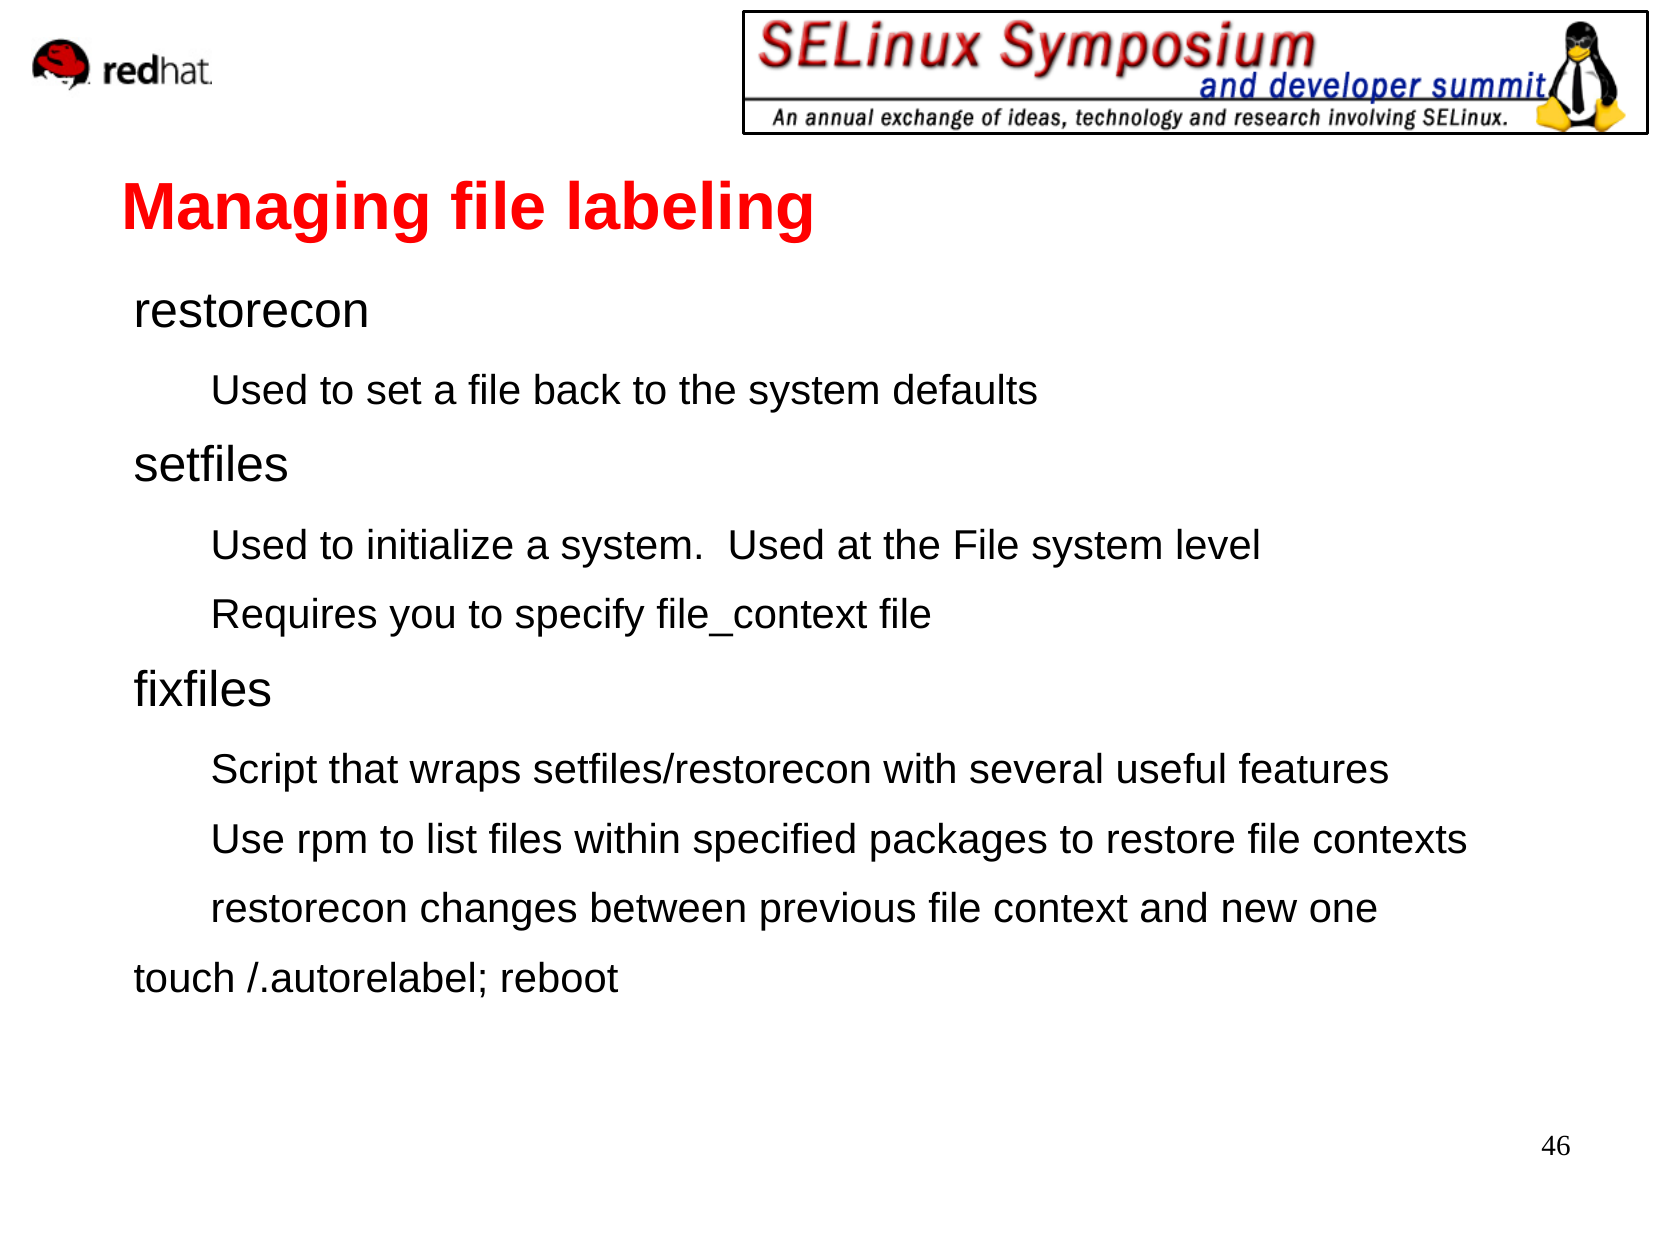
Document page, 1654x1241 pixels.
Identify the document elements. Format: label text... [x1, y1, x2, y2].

picture [745, 13, 1646, 132]
picture [31, 37, 212, 98]
list restorecon Used to set a file back to the system defaults setfiles Used to initialize a system. Used at the File system level Requires you to specify file_context file fixfiles Script that wraps setfiles/restorecon with several useful features Use rpm to list files within specified packages to restore file contexts restorecon changes between previous file context and new one touch /.autorelabel; reboot [116, 282, 1529, 1166]
title Managing file labeling [121, 102, 1534, 310]
